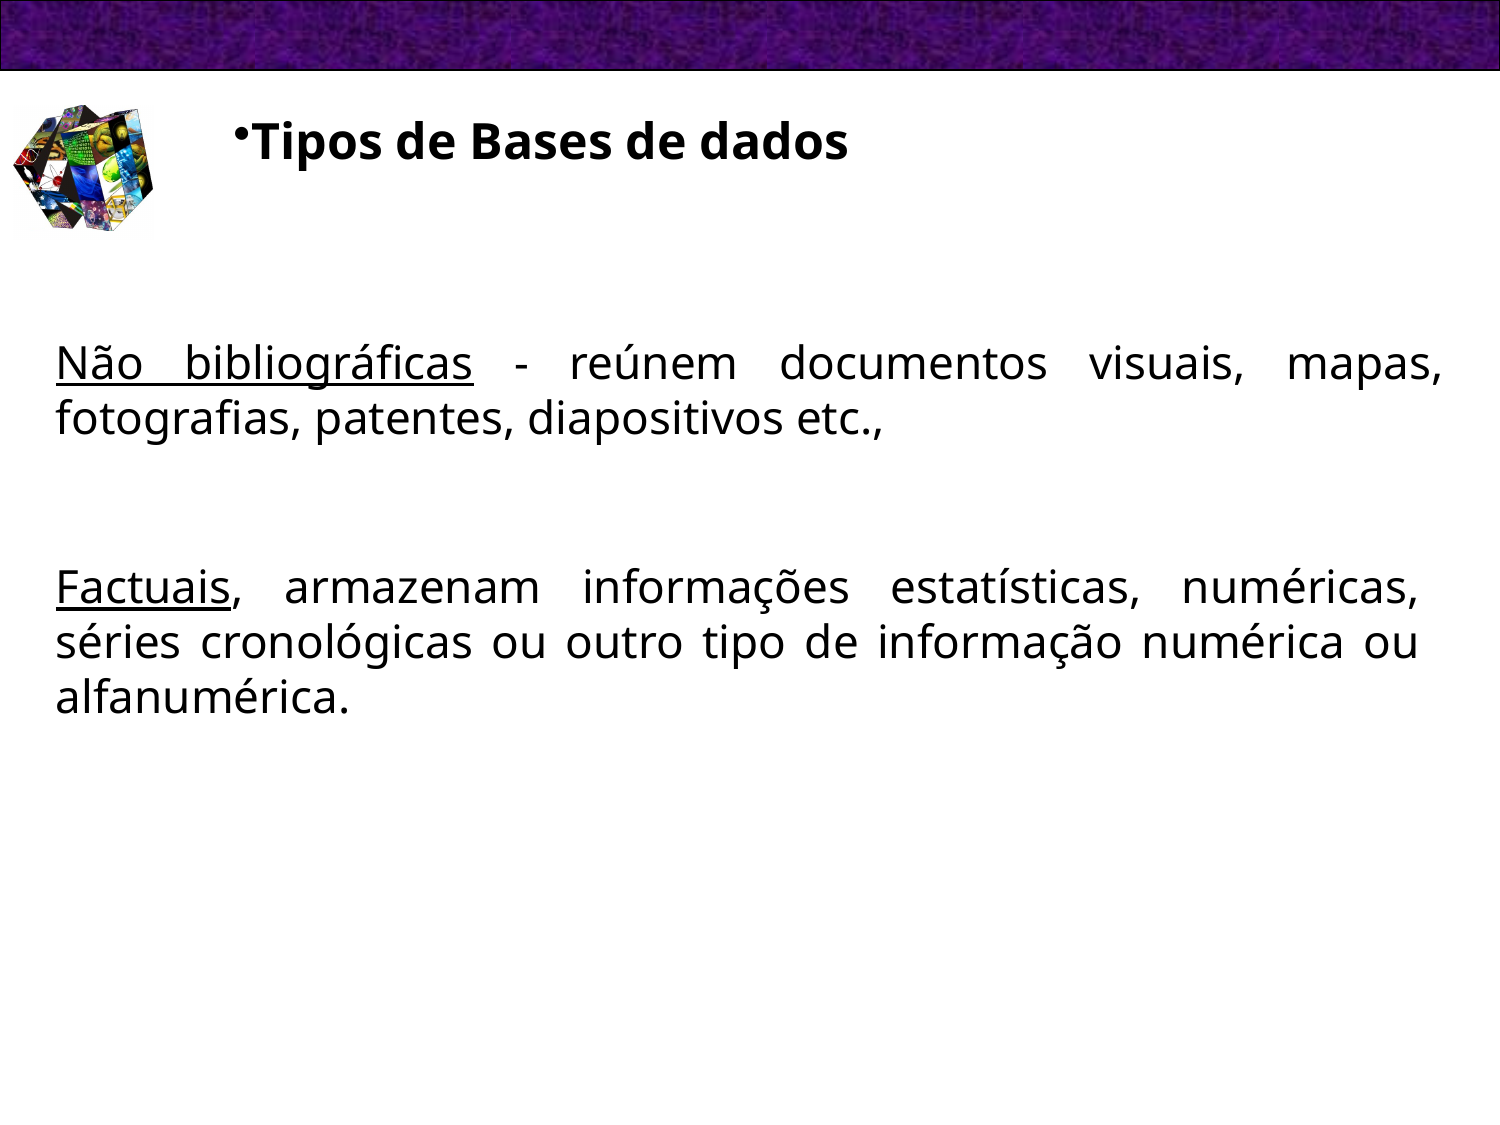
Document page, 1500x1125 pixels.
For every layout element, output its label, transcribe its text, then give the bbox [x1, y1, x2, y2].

text_box Factuais, armazenam informações estatísticas, numéricas, séries cronológicas ou outro tipo de informação numérica ou alfanumérica. [41, 550, 1436, 731]
text_box Não bibliográficas - reúnem documentos visuais, mapas, fotografias, patentes, diapositivos etc., [41, 326, 1459, 452]
text_box Tipos de Bases de dados [218, 101, 1277, 177]
picture [1, 1, 1499, 69]
